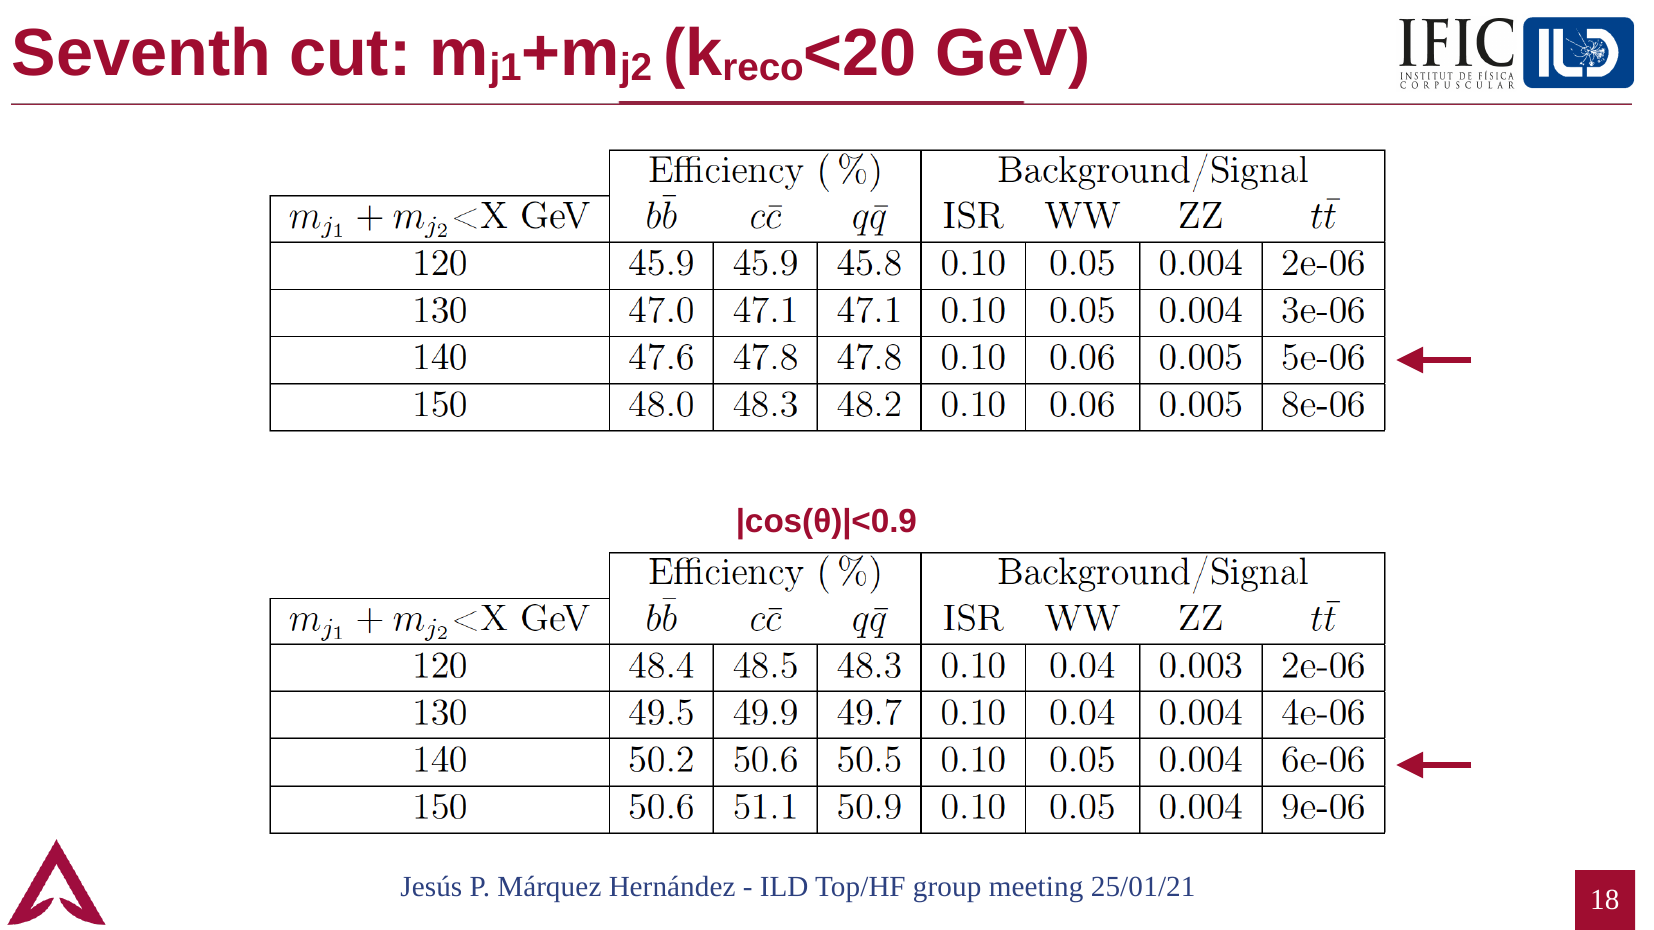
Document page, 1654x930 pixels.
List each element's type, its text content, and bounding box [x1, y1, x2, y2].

picture [1522, 14, 1635, 90]
picture [7, 839, 106, 925]
text_box |cos(θ)|<0.9 [653, 494, 999, 549]
picture [11, 101, 1632, 105]
picture [1500, 16, 1517, 92]
picture [265, 549, 1388, 837]
title Seventh cut: mj1+mj2 (kreco<20 GeV) [11, 14, 1500, 102]
picture [265, 147, 1388, 435]
